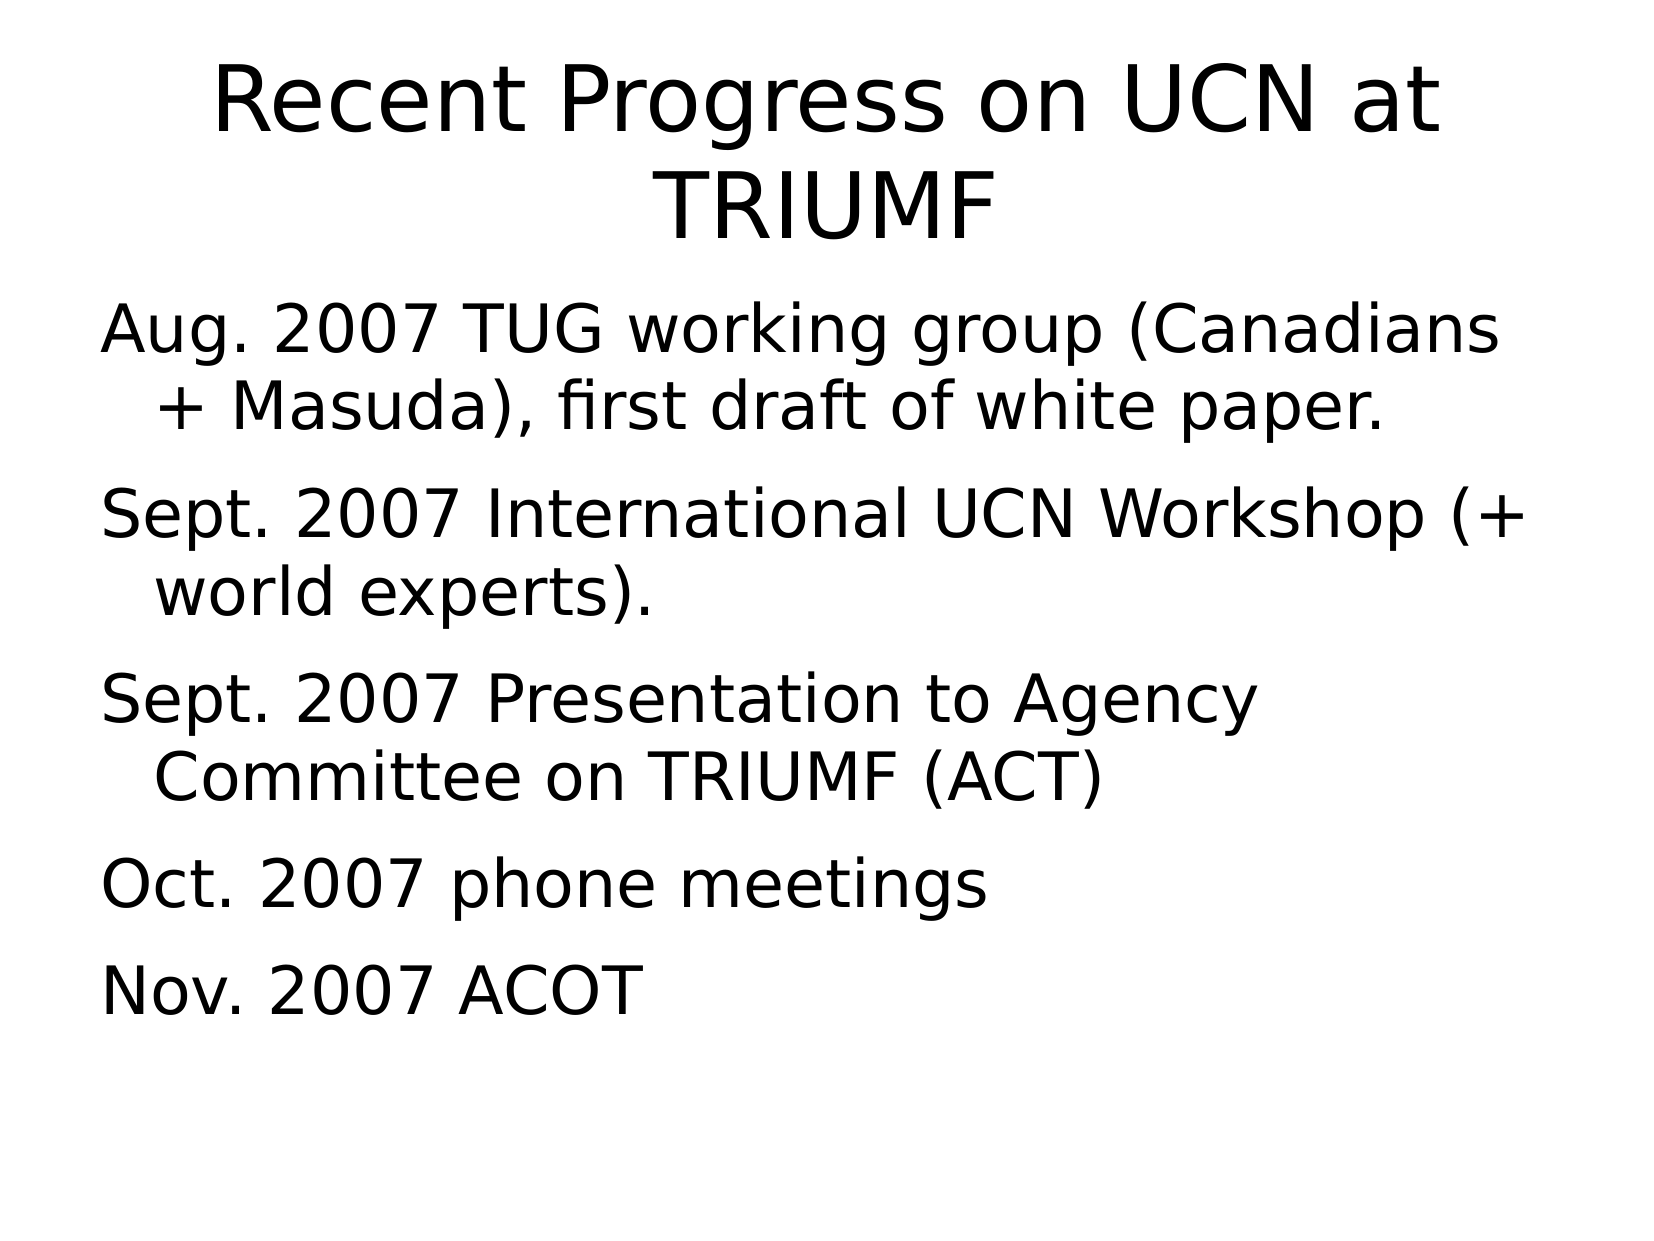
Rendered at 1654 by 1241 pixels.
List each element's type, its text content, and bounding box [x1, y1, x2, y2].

list Aug. 2007 TUG working group (Canadians + Masuda), first draft of white paper. Sept. 2007 International UCN Workshop (+ world experts). Sept. 2007 Presentation to Agency Committee on TRIUMF (ACT) Oct. 2007 phone meetings Nov. 2007 ACOT [82, 290, 1571, 1094]
title Recent Progress on UCN at TRIUMF [82, 45, 1571, 261]
